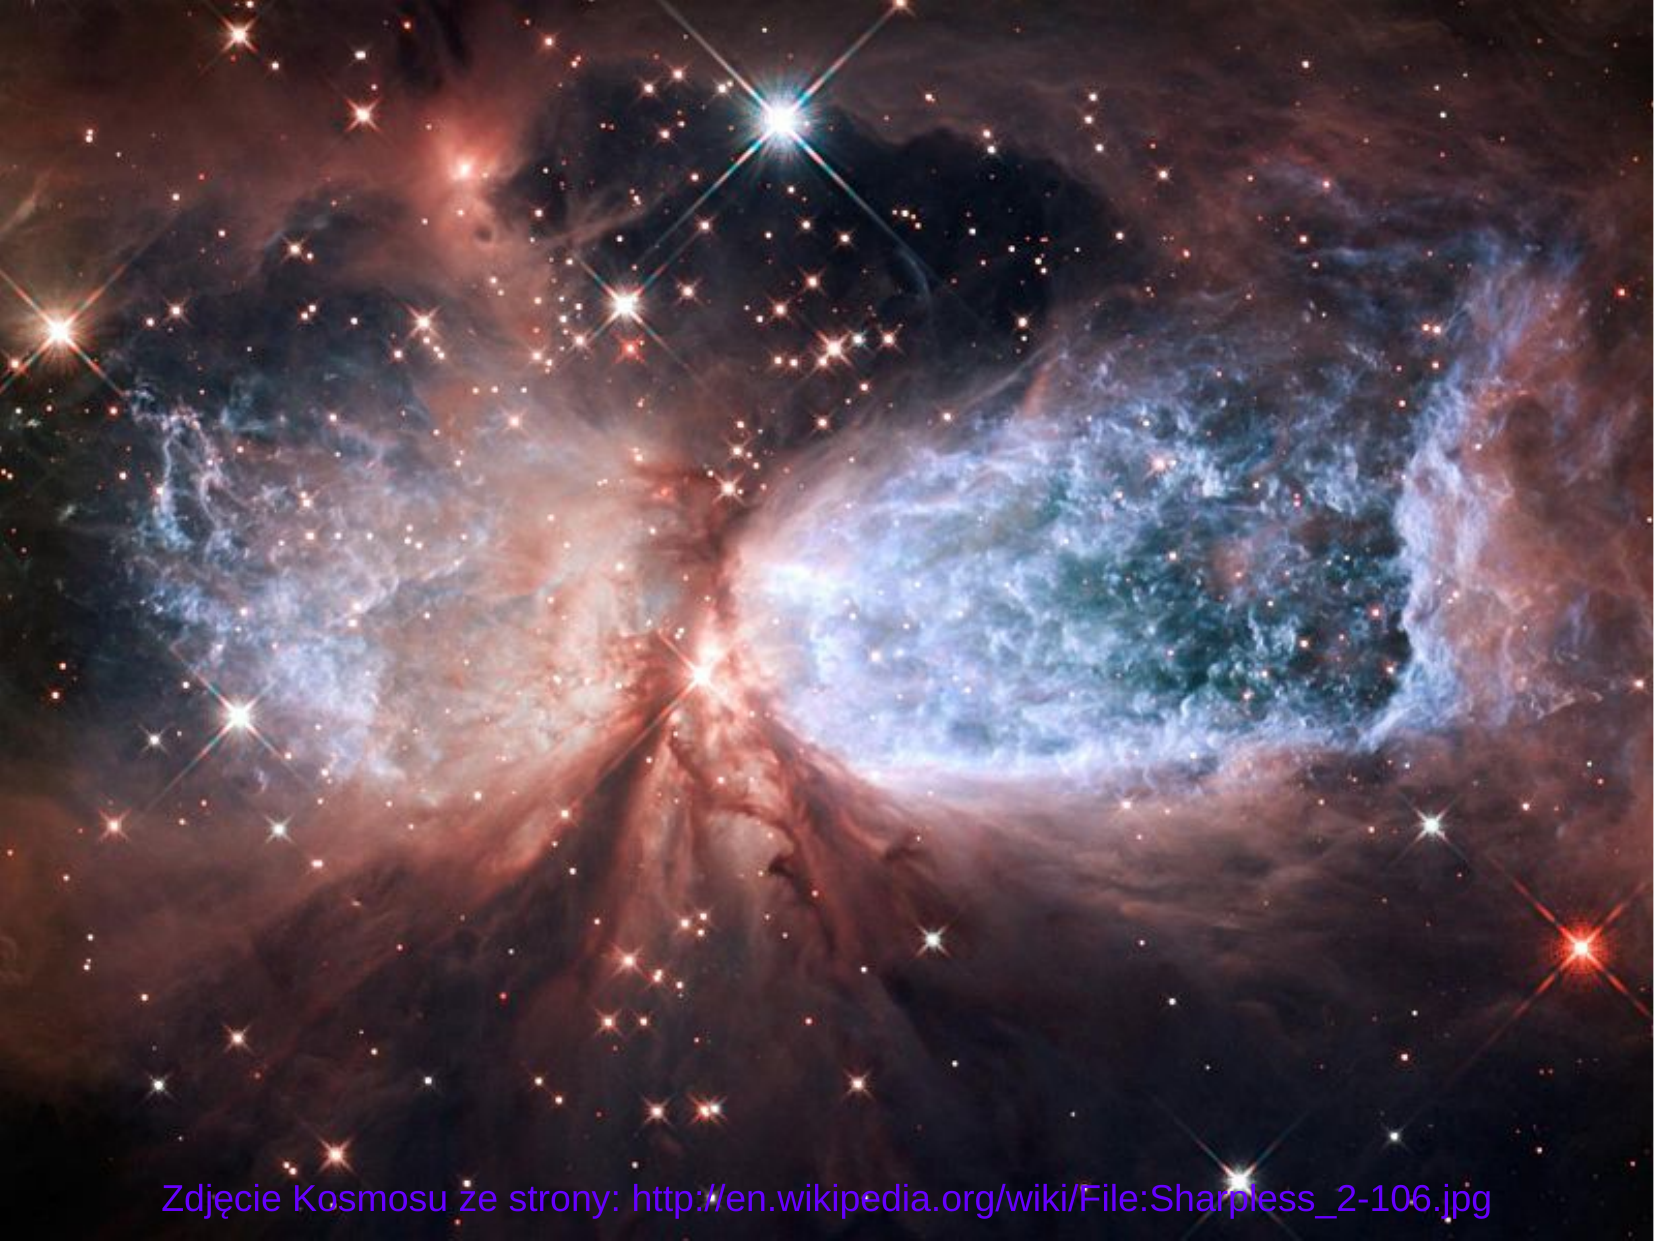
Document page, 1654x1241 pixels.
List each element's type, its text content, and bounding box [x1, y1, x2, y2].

picture [0, 0, 1654, 1155]
text_box Zdjęcie Kosmosu ze strony: http://en.wikipedia.org/wiki/File:Sharpless_2-106.jpg [0, 1155, 1654, 1241]
